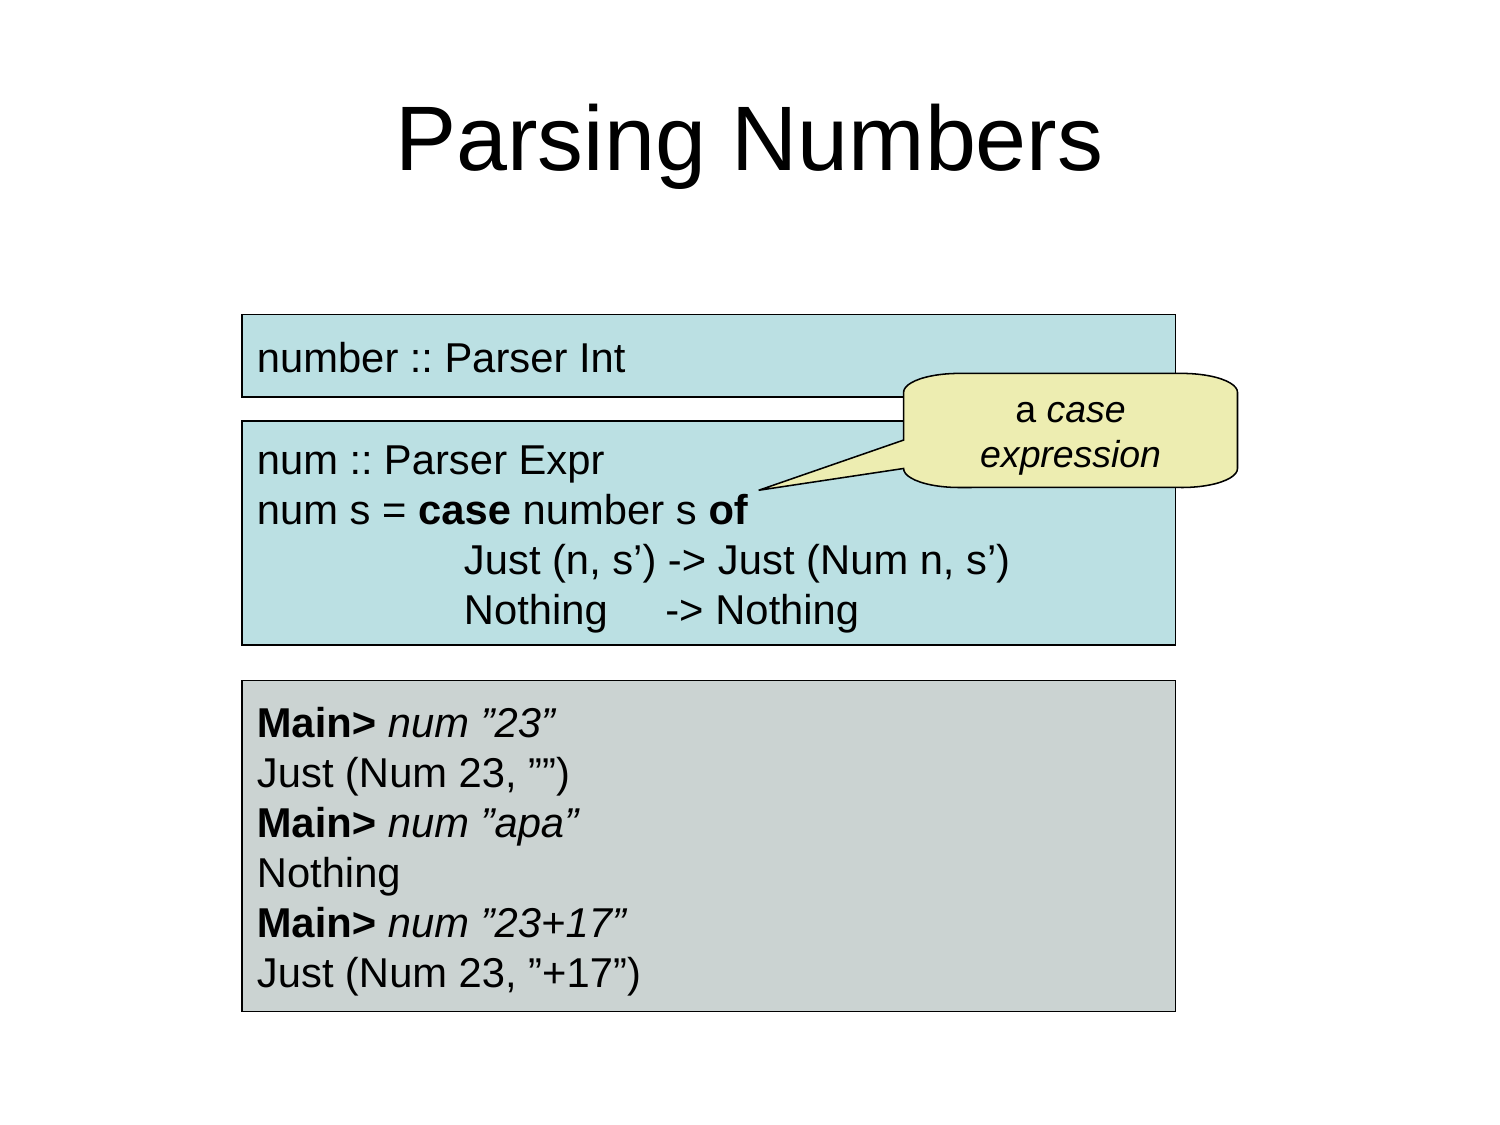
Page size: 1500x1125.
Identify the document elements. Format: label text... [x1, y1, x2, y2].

title Parsing Numbers [75, 45, 1426, 233]
text_box Main> num ”23” Just (Num 23, ””) Main> num ”apa” Nothing Main> num ”23+17” Just (Num 23, ”+17”) [242, 680, 1176, 1012]
text_box number :: Parser Int [242, 314, 1176, 398]
text_box num :: Parser Expr num s = case number s of Just (n, s’) -> Just (Num n, s’) Nothing -> Nothing [242, 420, 1176, 646]
text_box a case expression [758, 373, 1238, 491]
